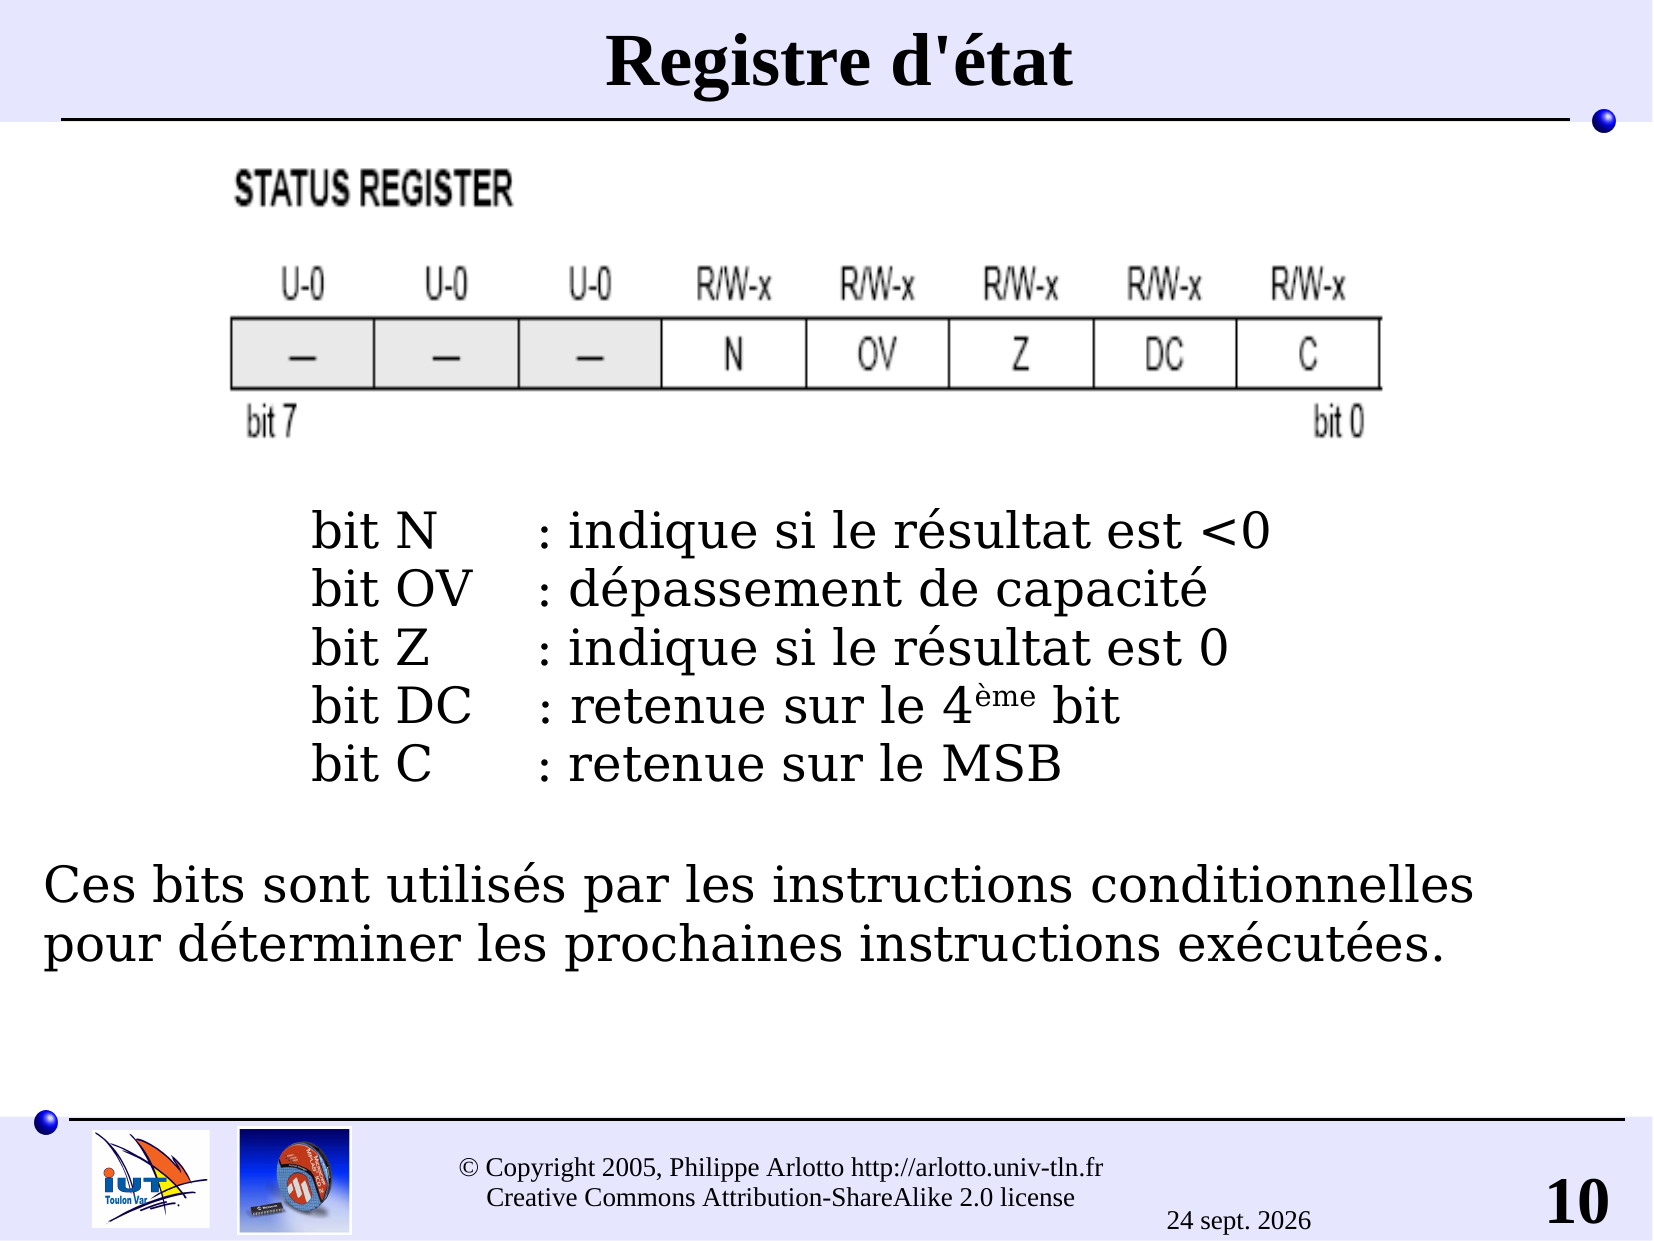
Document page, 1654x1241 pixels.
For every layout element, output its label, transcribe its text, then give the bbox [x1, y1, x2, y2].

picture [206, 147, 1418, 502]
title Registre d'état [95, 11, 1585, 110]
text_box bit N : indique si le résultat est <0 bit OV : dépassement de capacité bit Z : indique si le résultat est 0 bit DC : retenue sur le 4ème bit bit C : retenue sur le MSB [295, 501, 1273, 794]
text_box Ces bits sont utilisés par les instructions conditionnelles pour déterminer les prochaines instructions exécutées. [43, 856, 1477, 973]
picture [237, 1126, 352, 1235]
